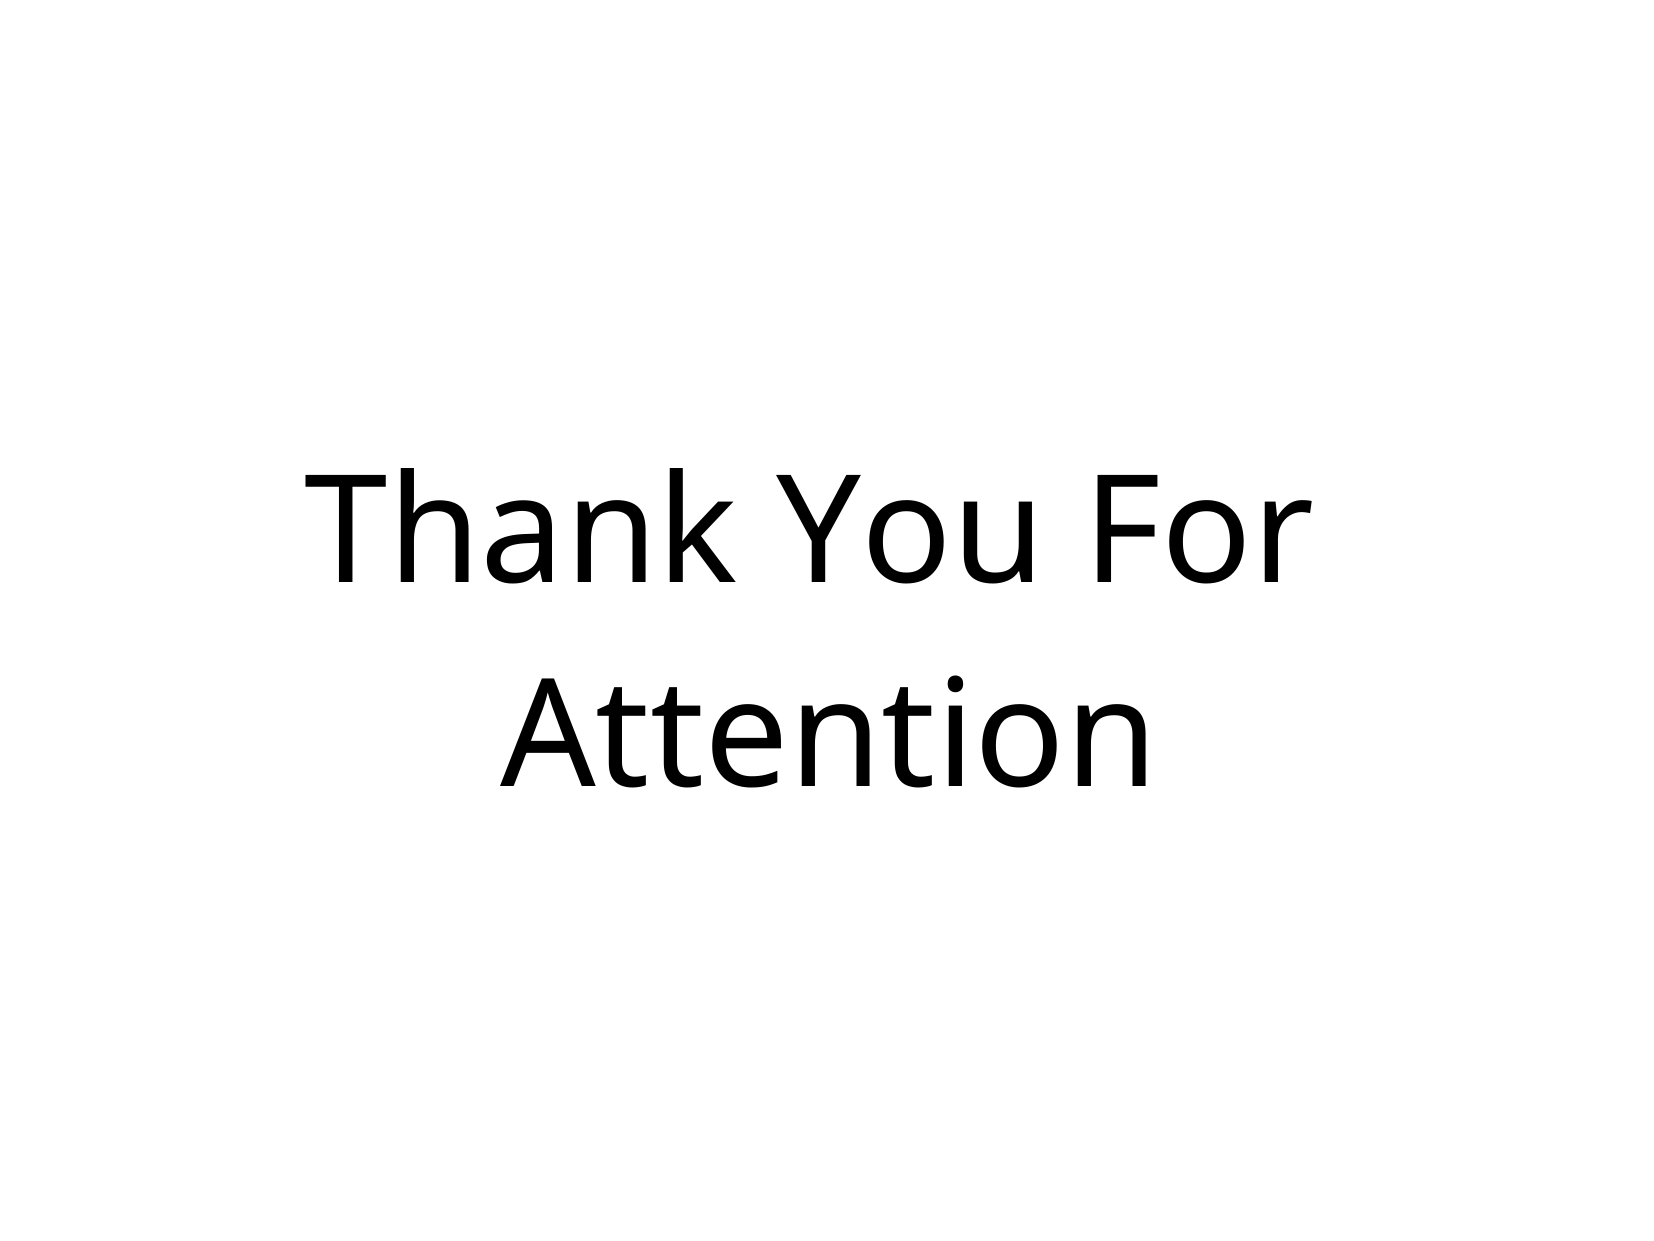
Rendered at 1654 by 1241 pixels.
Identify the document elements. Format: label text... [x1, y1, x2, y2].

text_box Thank You For Attention [167, 414, 1453, 818]
